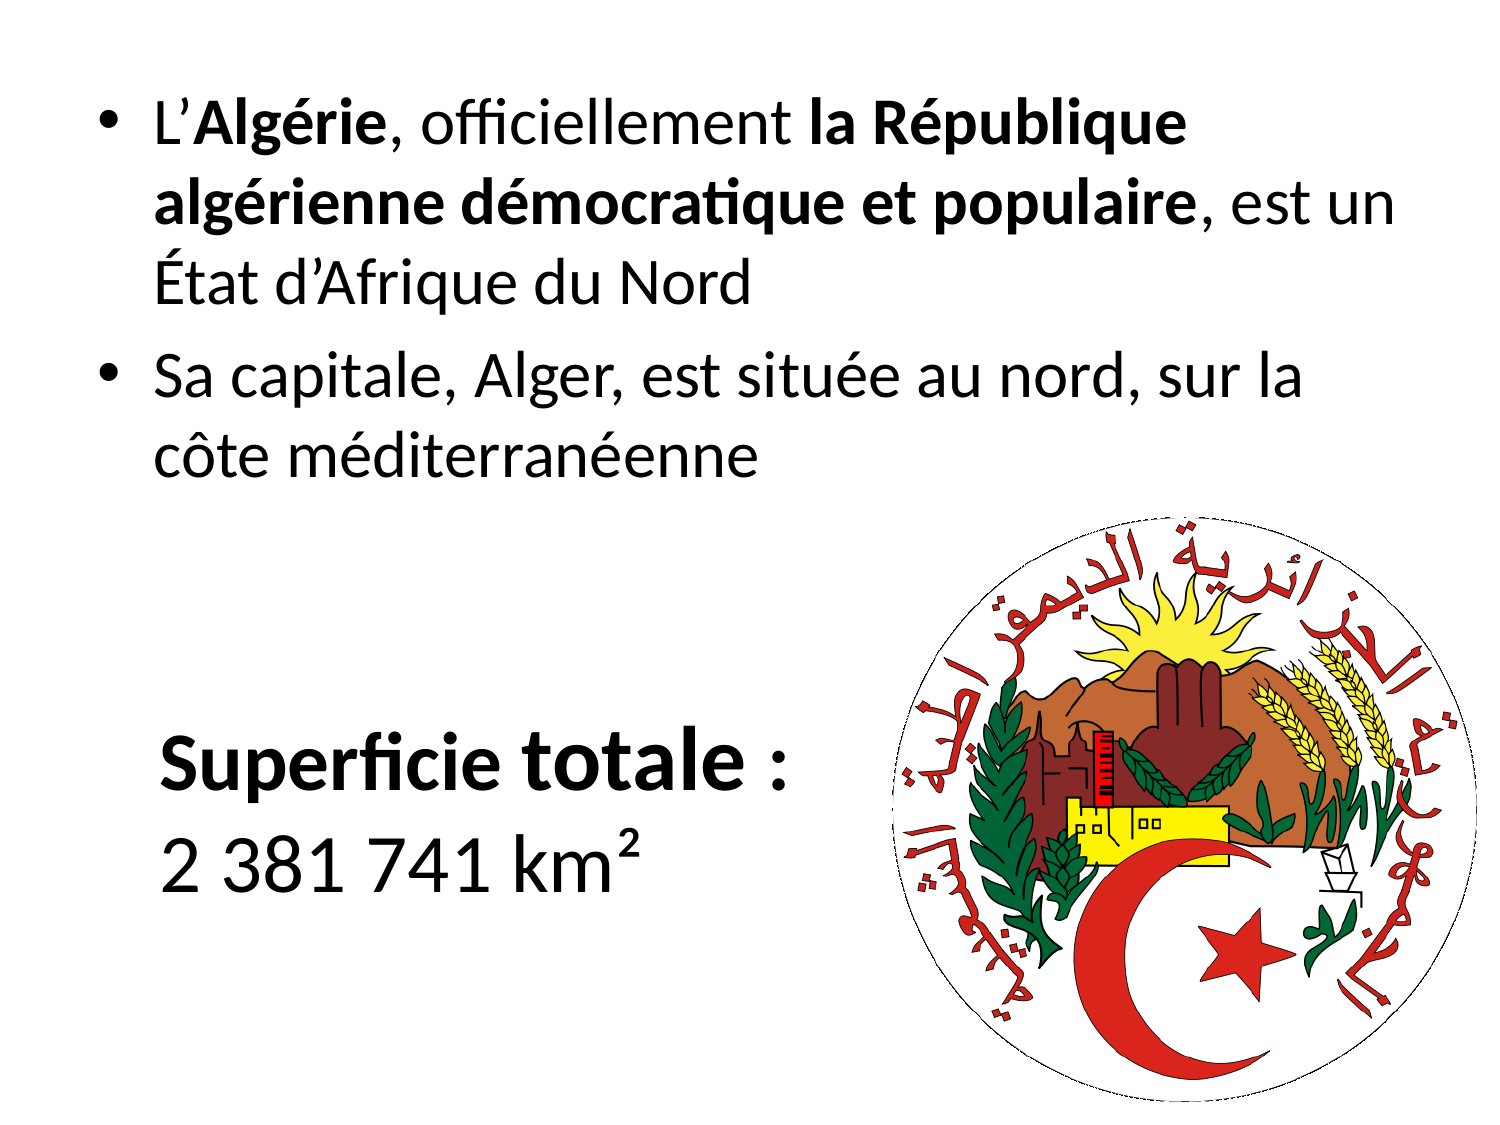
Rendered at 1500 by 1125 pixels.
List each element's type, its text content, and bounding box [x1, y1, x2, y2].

picture [890, 515, 1477, 1102]
text_box Superficie totale : 2 381 741 km² [144, 691, 825, 917]
list L’Algérie, officiellement la République algérienne démocratique et populaire, est un État d’Afrique du Nord Sa capitale, Alger, est située au nord, sur la côte méditerranéenne [82, 70, 1432, 813]
